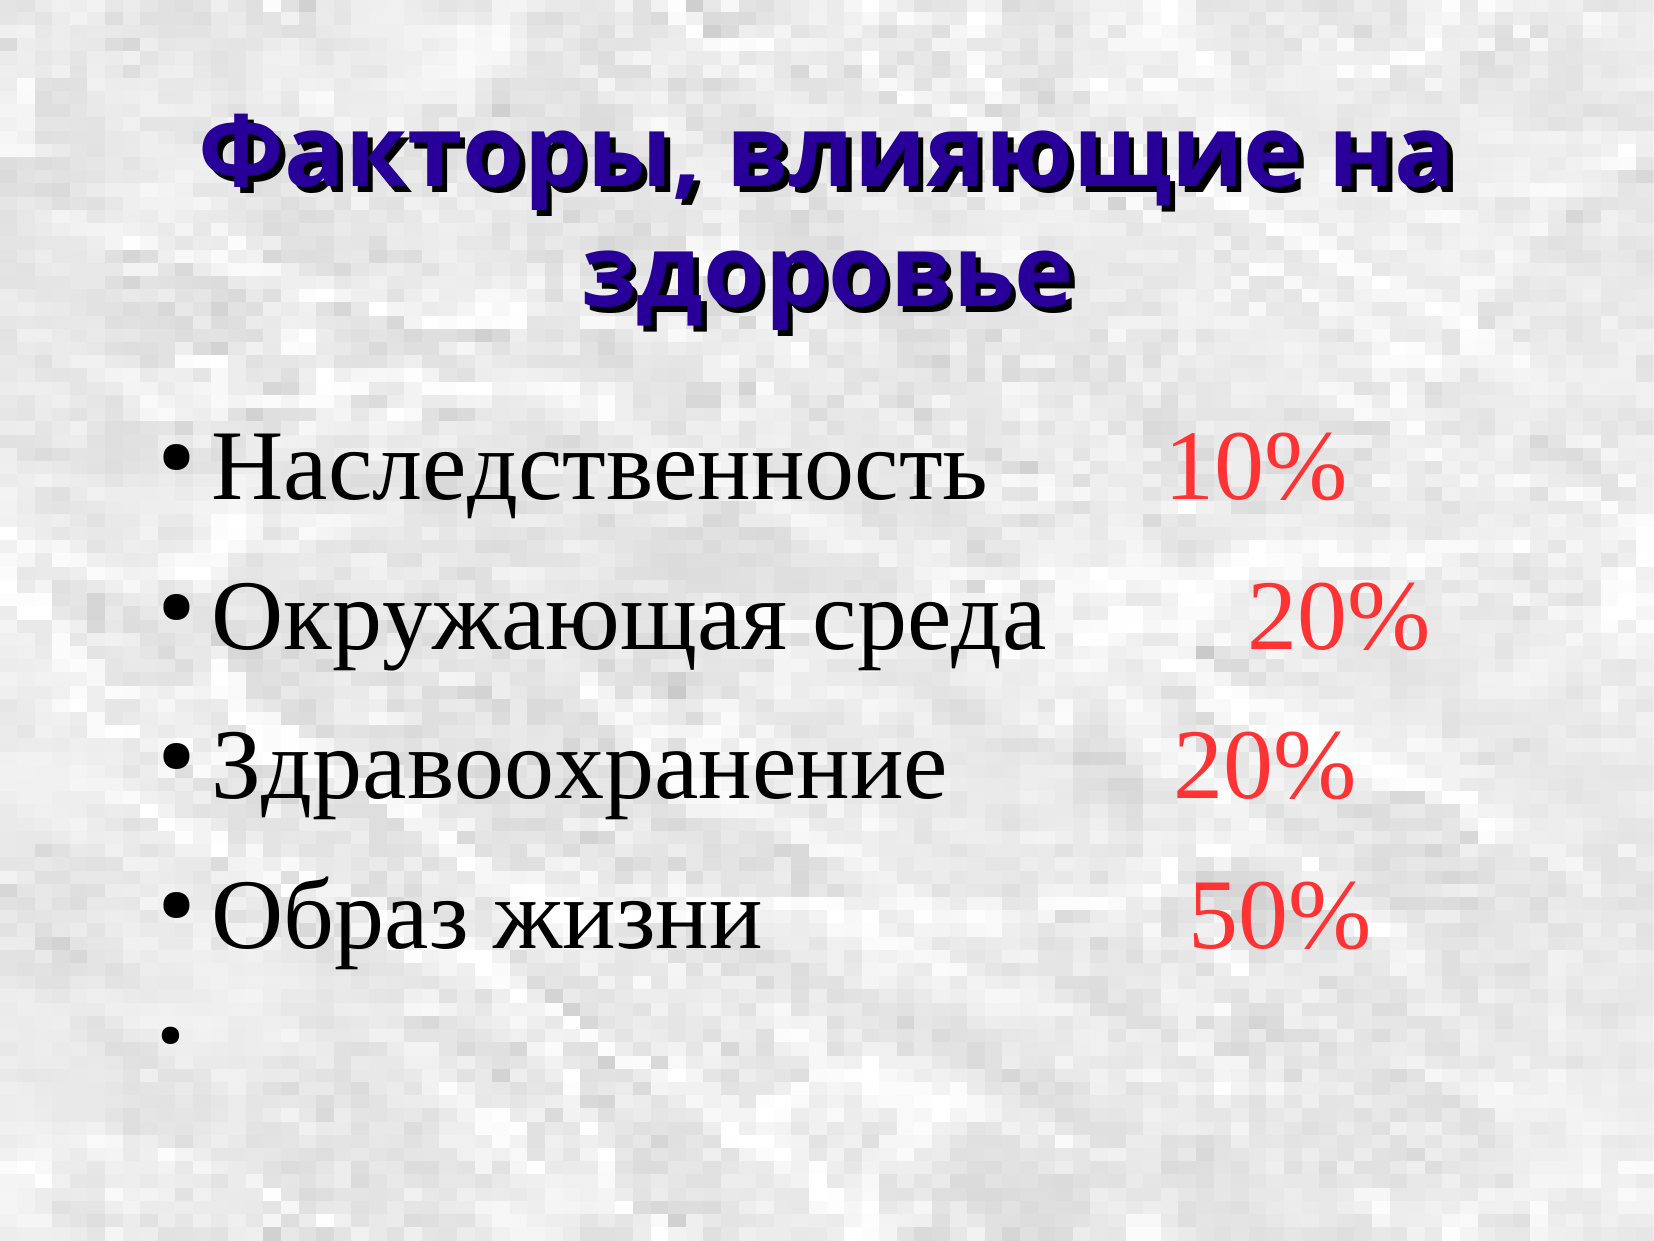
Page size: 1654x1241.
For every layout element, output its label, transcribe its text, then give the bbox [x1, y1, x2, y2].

list Наследственность 10% Окружающая среда 20% Здравоохранение 20% Образ жизни 50% [123, 399, 1536, 1182]
title Факторы, влияющие на здоровье [121, 85, 1534, 328]
